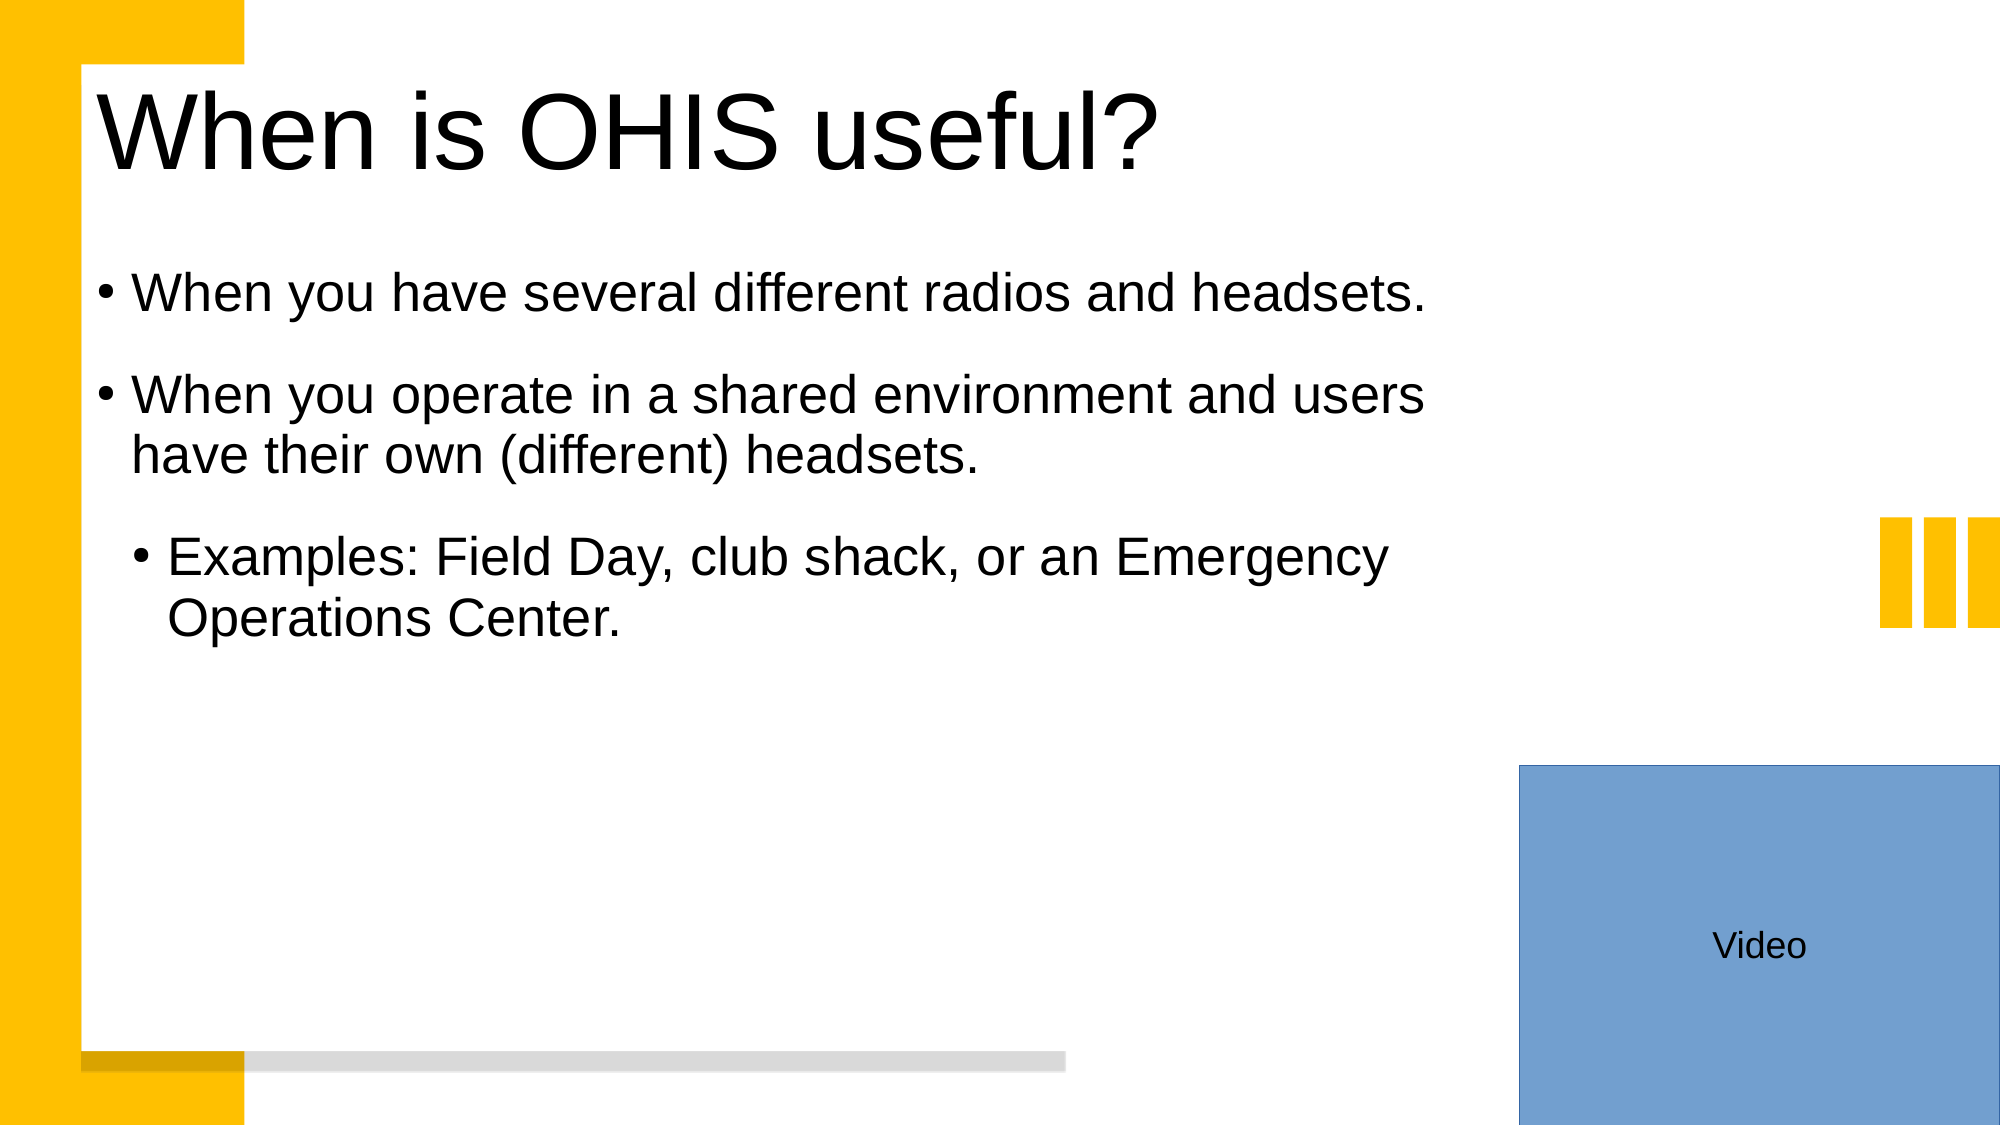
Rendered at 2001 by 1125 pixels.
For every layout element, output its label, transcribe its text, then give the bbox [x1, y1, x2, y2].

text_box When you have several different radios and headsets. When you operate in a shared environment and users have their own (different) headsets. Examples: Field Day, club shack, or an Emergency Operations Center. [81, 254, 1516, 1041]
text_box When is OHIS useful? [81, 64, 1921, 201]
text_box Video [1519, 765, 2000, 1125]
text_box [0, 0, 2000, 1125]
